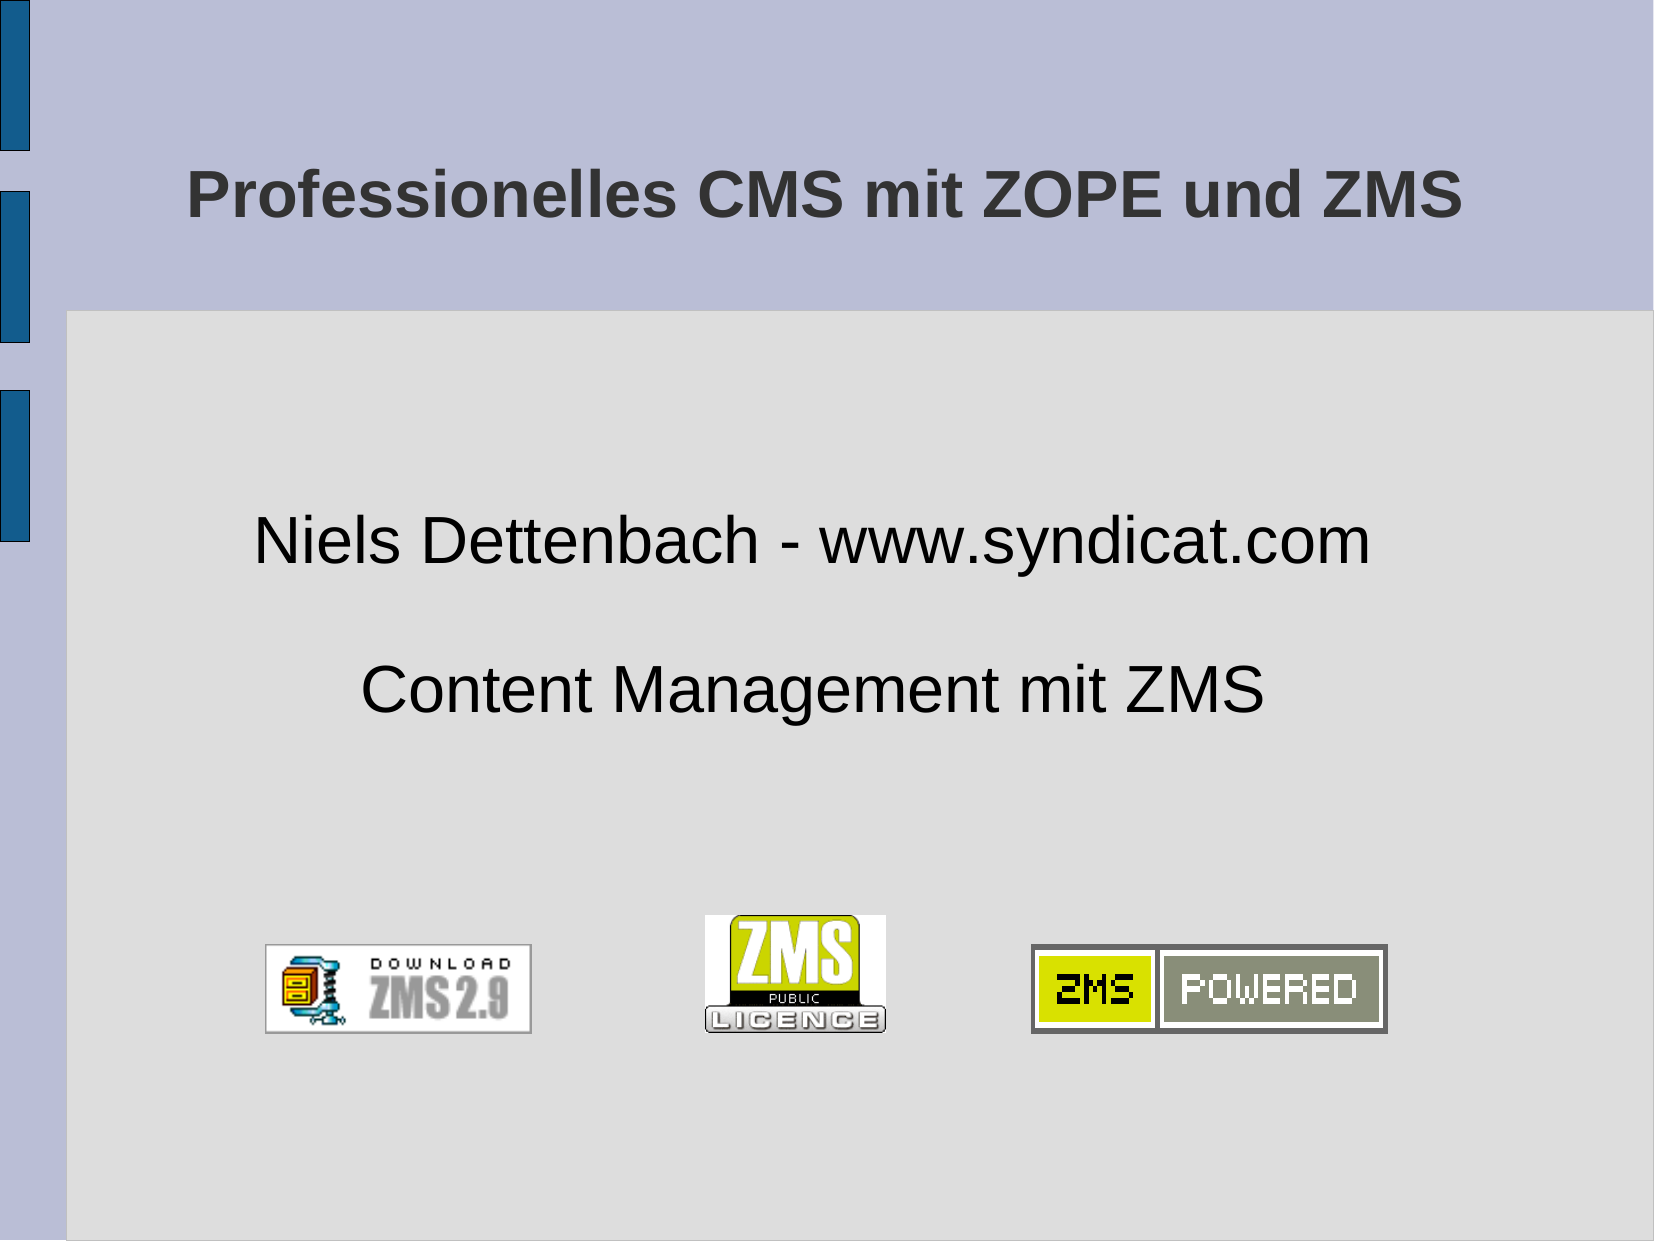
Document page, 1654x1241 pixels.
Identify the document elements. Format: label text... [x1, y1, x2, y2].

picture [265, 944, 532, 1034]
title Professionelles CMS mit ZOPE und ZMS [119, 91, 1532, 299]
subtitle Niels Dettenbach - www.syndicat.com Content Management mit ZMS [118, 354, 1509, 876]
picture [1031, 944, 1388, 1034]
picture [705, 915, 886, 1033]
